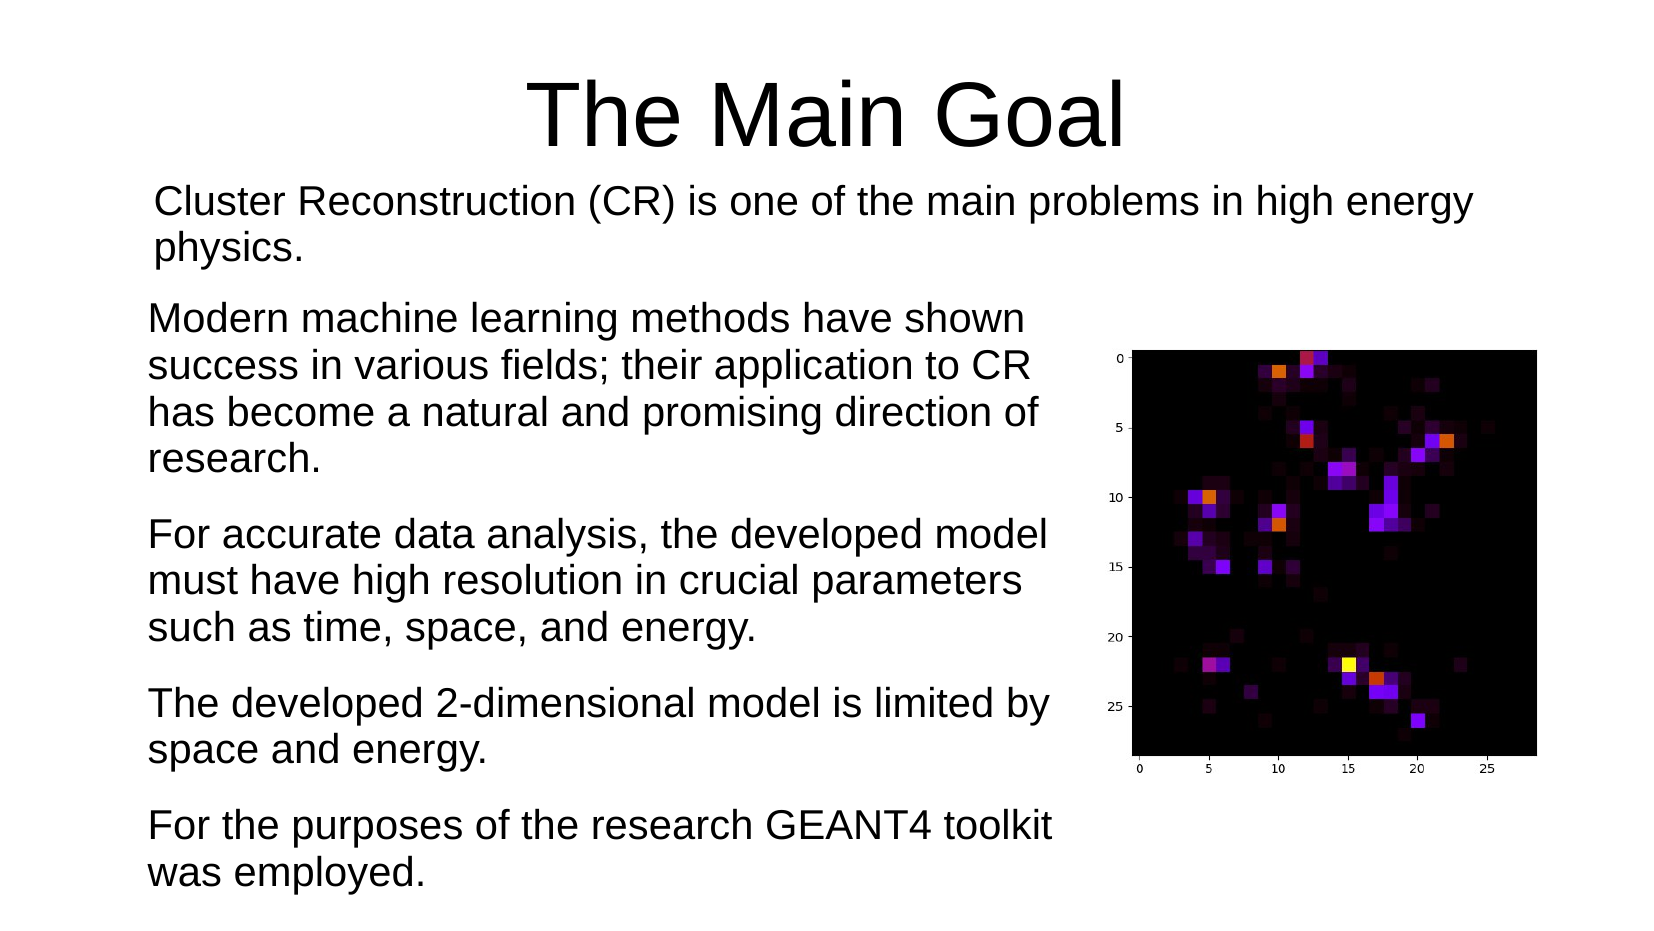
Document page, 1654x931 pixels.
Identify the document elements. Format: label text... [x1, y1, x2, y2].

title The Main Goal [82, 37, 1571, 177]
list Cluster Reconstruction (CR) is one of the main problems in high energy physics. [82, 177, 1571, 717]
picture [1093, 334, 1558, 792]
text_box Modern machine learning methods have shown success in various fields; their application to CR has become a natural and promising direction of research. For accurate data analysis, the developed model must have high resolution in crucial parameters such as time, space, and energy. The developed 2-dimensional model is limited by space and energy. For the purposes of the research GEANT4 toolkit was employed. [147, 295, 1093, 896]
